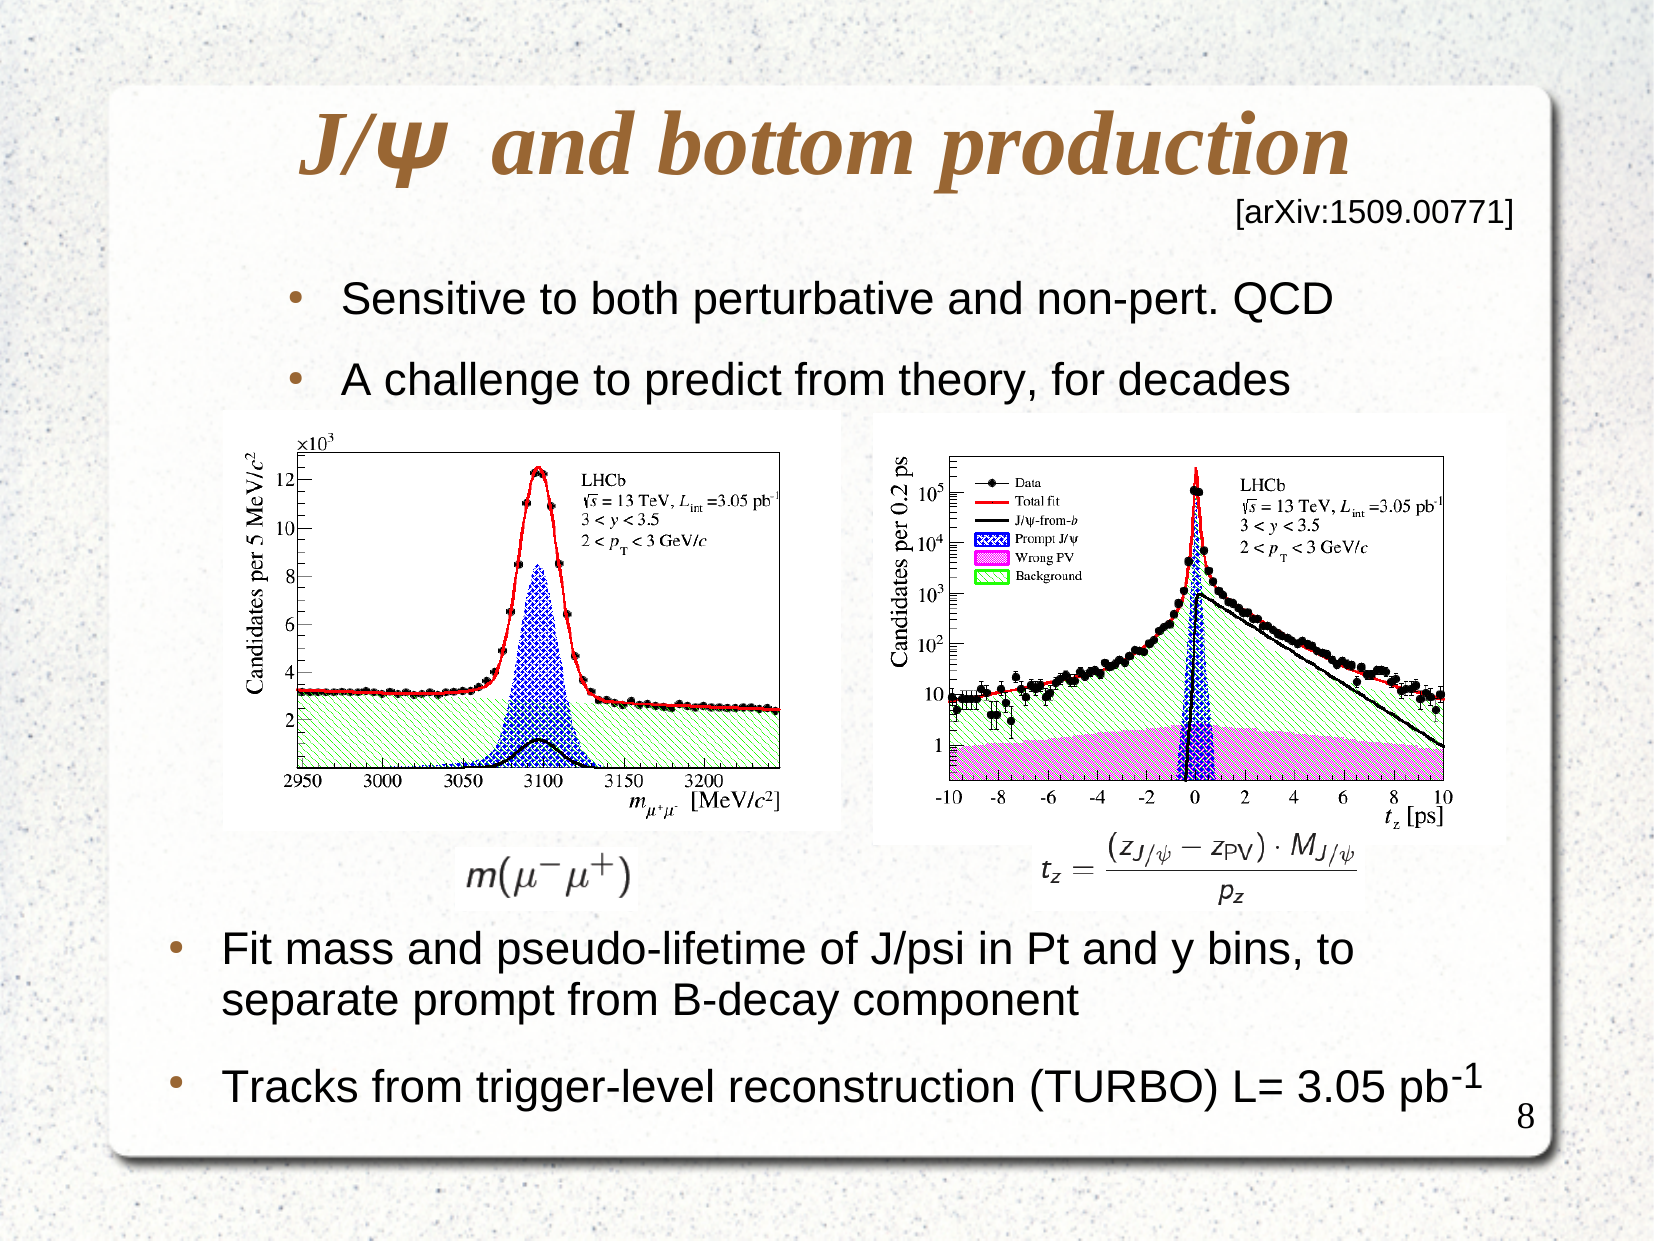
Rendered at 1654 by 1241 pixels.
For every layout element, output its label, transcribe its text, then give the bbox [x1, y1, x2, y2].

list Sensitive to both perturbative and non-pert. QCD A challenge to predict from theory, for decades [270, 273, 1456, 406]
text_box [arXiv:1509.00771] [1220, 185, 1536, 246]
picture [0, 0, 1654, 1241]
list Fit mass and pseudo-lifetime of J/psi in Pt and y bins, to separate prompt from B-decay component Tracks from trigger-level reconstruction (TURBO) L= 3.05 pb-1 [150, 923, 1501, 1158]
title J/Ψ and bottom production [118, 85, 1536, 207]
